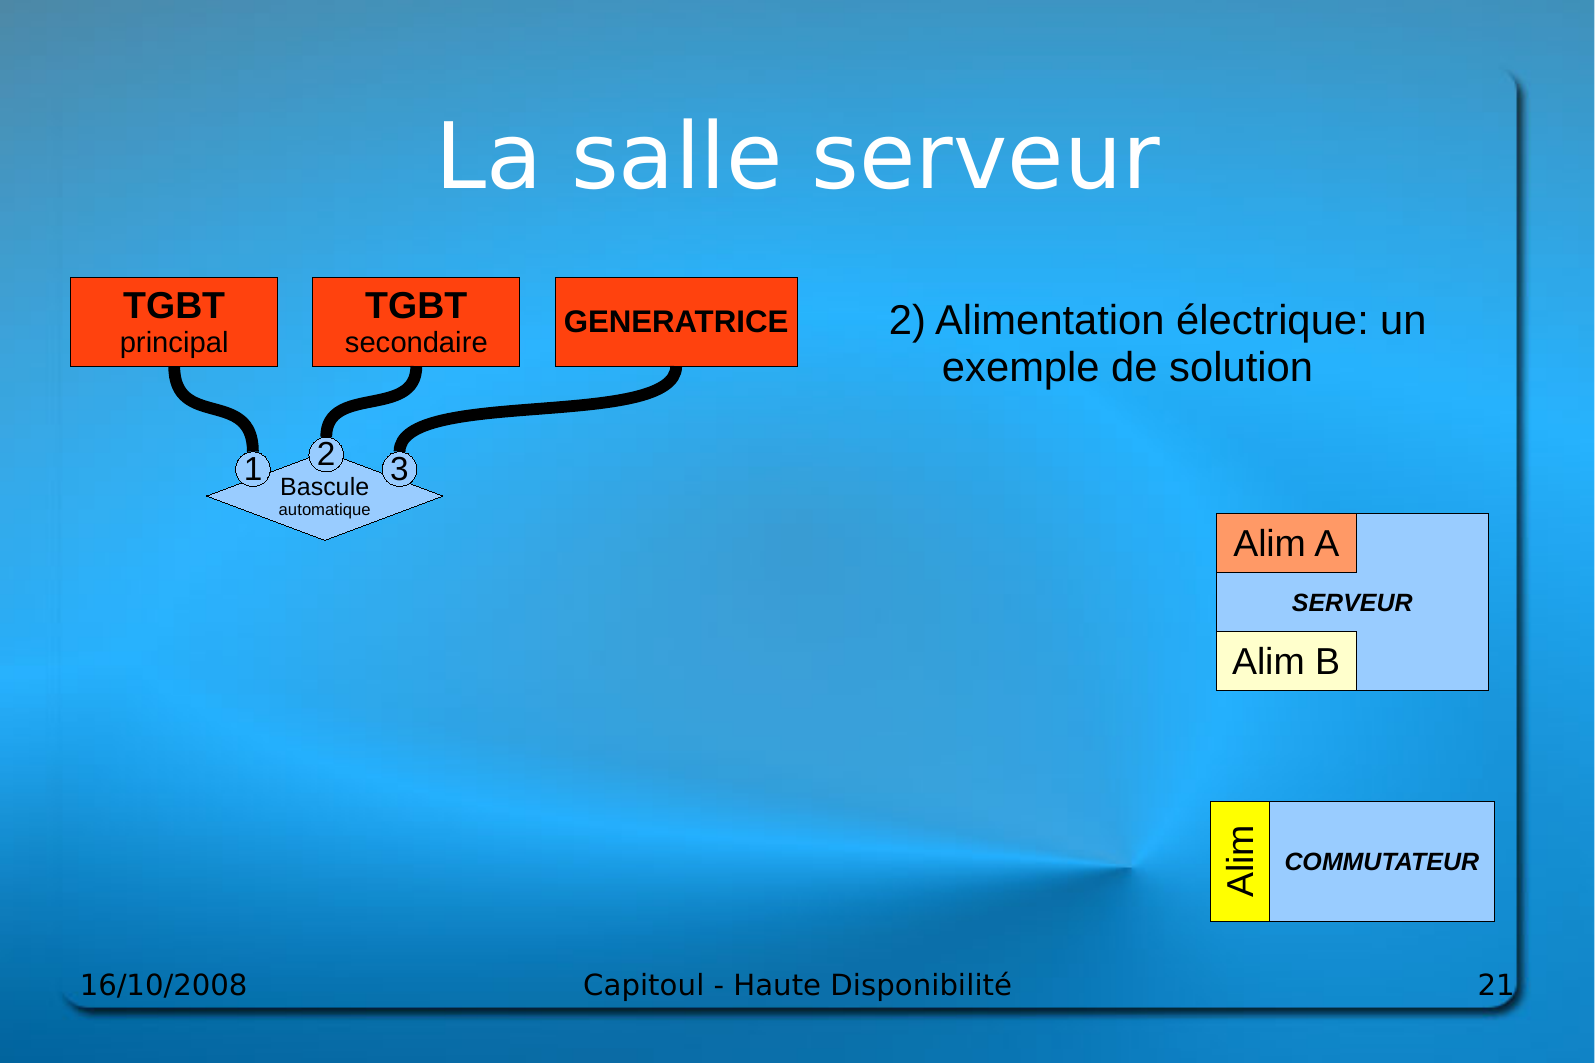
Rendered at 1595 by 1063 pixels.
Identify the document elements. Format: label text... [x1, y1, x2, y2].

text_box [826, 265, 1477, 337]
text_box COMMUTATEUR [1270, 801, 1495, 922]
text_box Alim A [1216, 513, 1357, 573]
picture [0, 0, 1595, 1063]
text_box Bascule automatique [206, 457, 443, 541]
text_box 3 [382, 451, 417, 487]
text_box 1 [235, 451, 271, 487]
text_box 2 [308, 437, 344, 472]
text_box Alim [1210, 801, 1270, 922]
text_box Alim B [1216, 631, 1357, 691]
text_box TGBT secondaire [312, 277, 520, 367]
text_box SERVEUR [1216, 513, 1489, 691]
text_box 2) Alimentation électrique: un exemple de solution [856, 289, 1477, 398]
title La salle serveur [117, 103, 1479, 211]
text_box TGBT principal [70, 277, 278, 367]
text_box GENERATRICE [555, 277, 798, 367]
